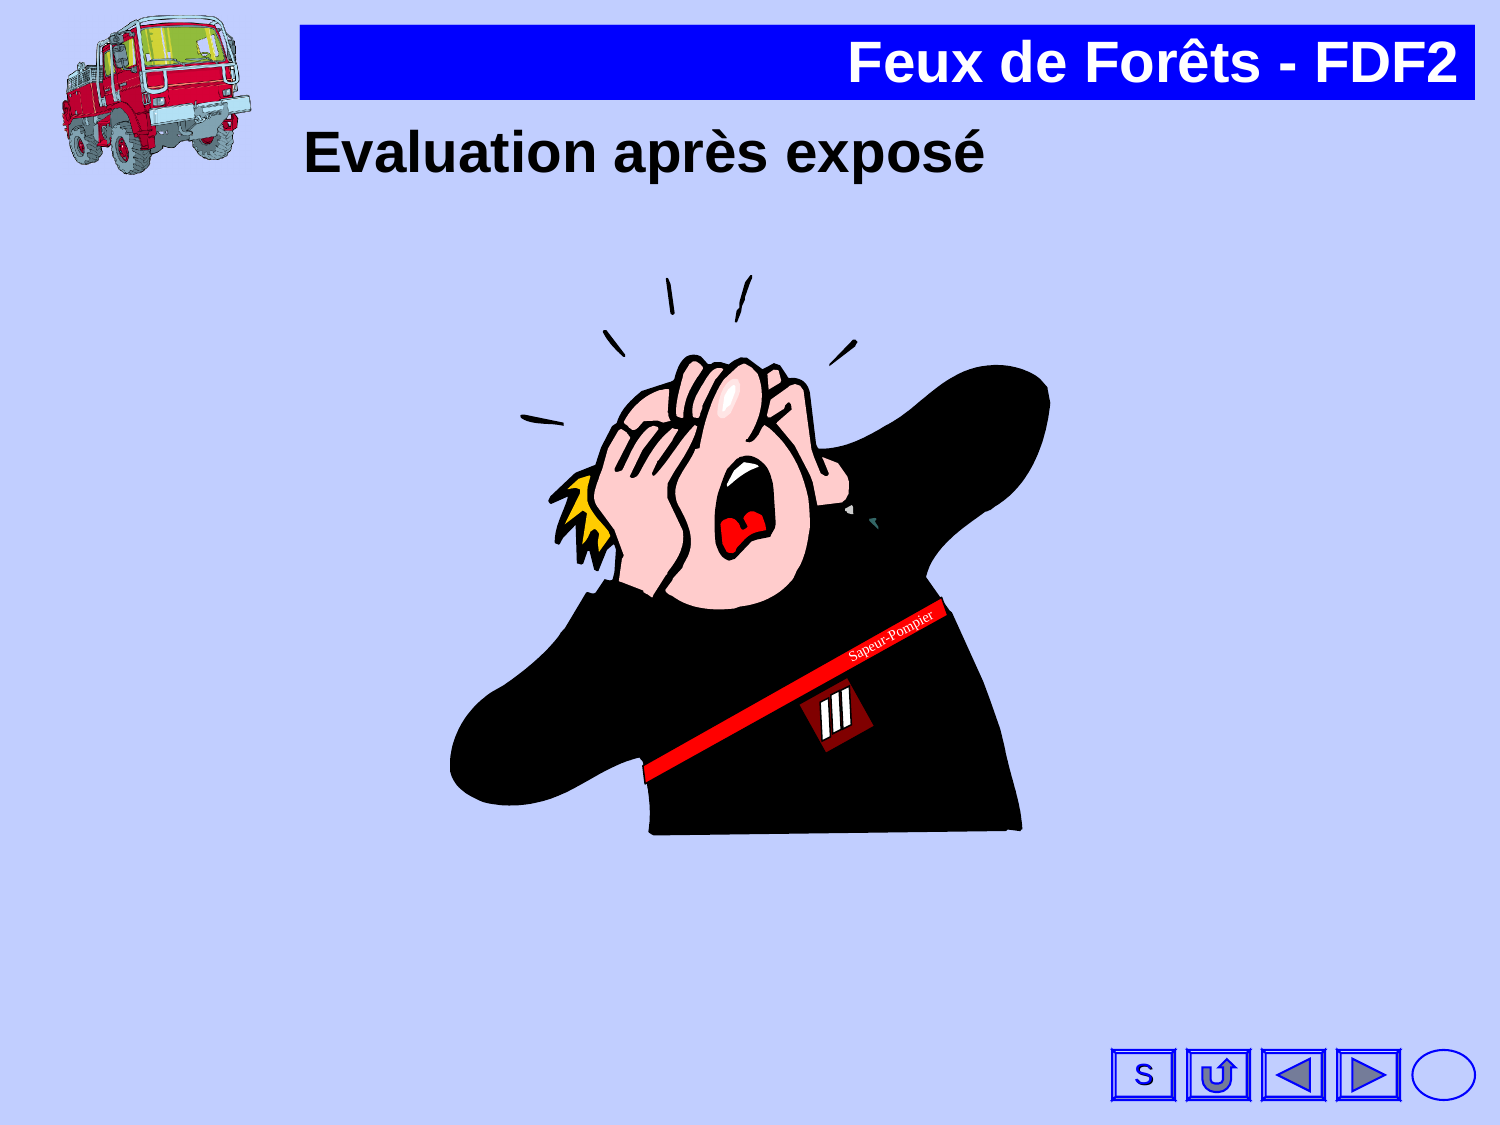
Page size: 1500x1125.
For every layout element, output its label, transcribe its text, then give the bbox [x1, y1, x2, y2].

text_box [450, 354, 1051, 836]
text_box Evaluation après exposé [288, 112, 1003, 193]
text_box [829, 339, 858, 367]
text_box Feux de Forêts - FDF2 [299, 24, 1475, 100]
text_box [734, 275, 753, 323]
text_box Sapeur-Pompier [829, 592, 954, 680]
text_box [602, 330, 626, 357]
text_box [520, 414, 564, 426]
text_box [665, 277, 675, 315]
text_box [1412, 1049, 1476, 1101]
